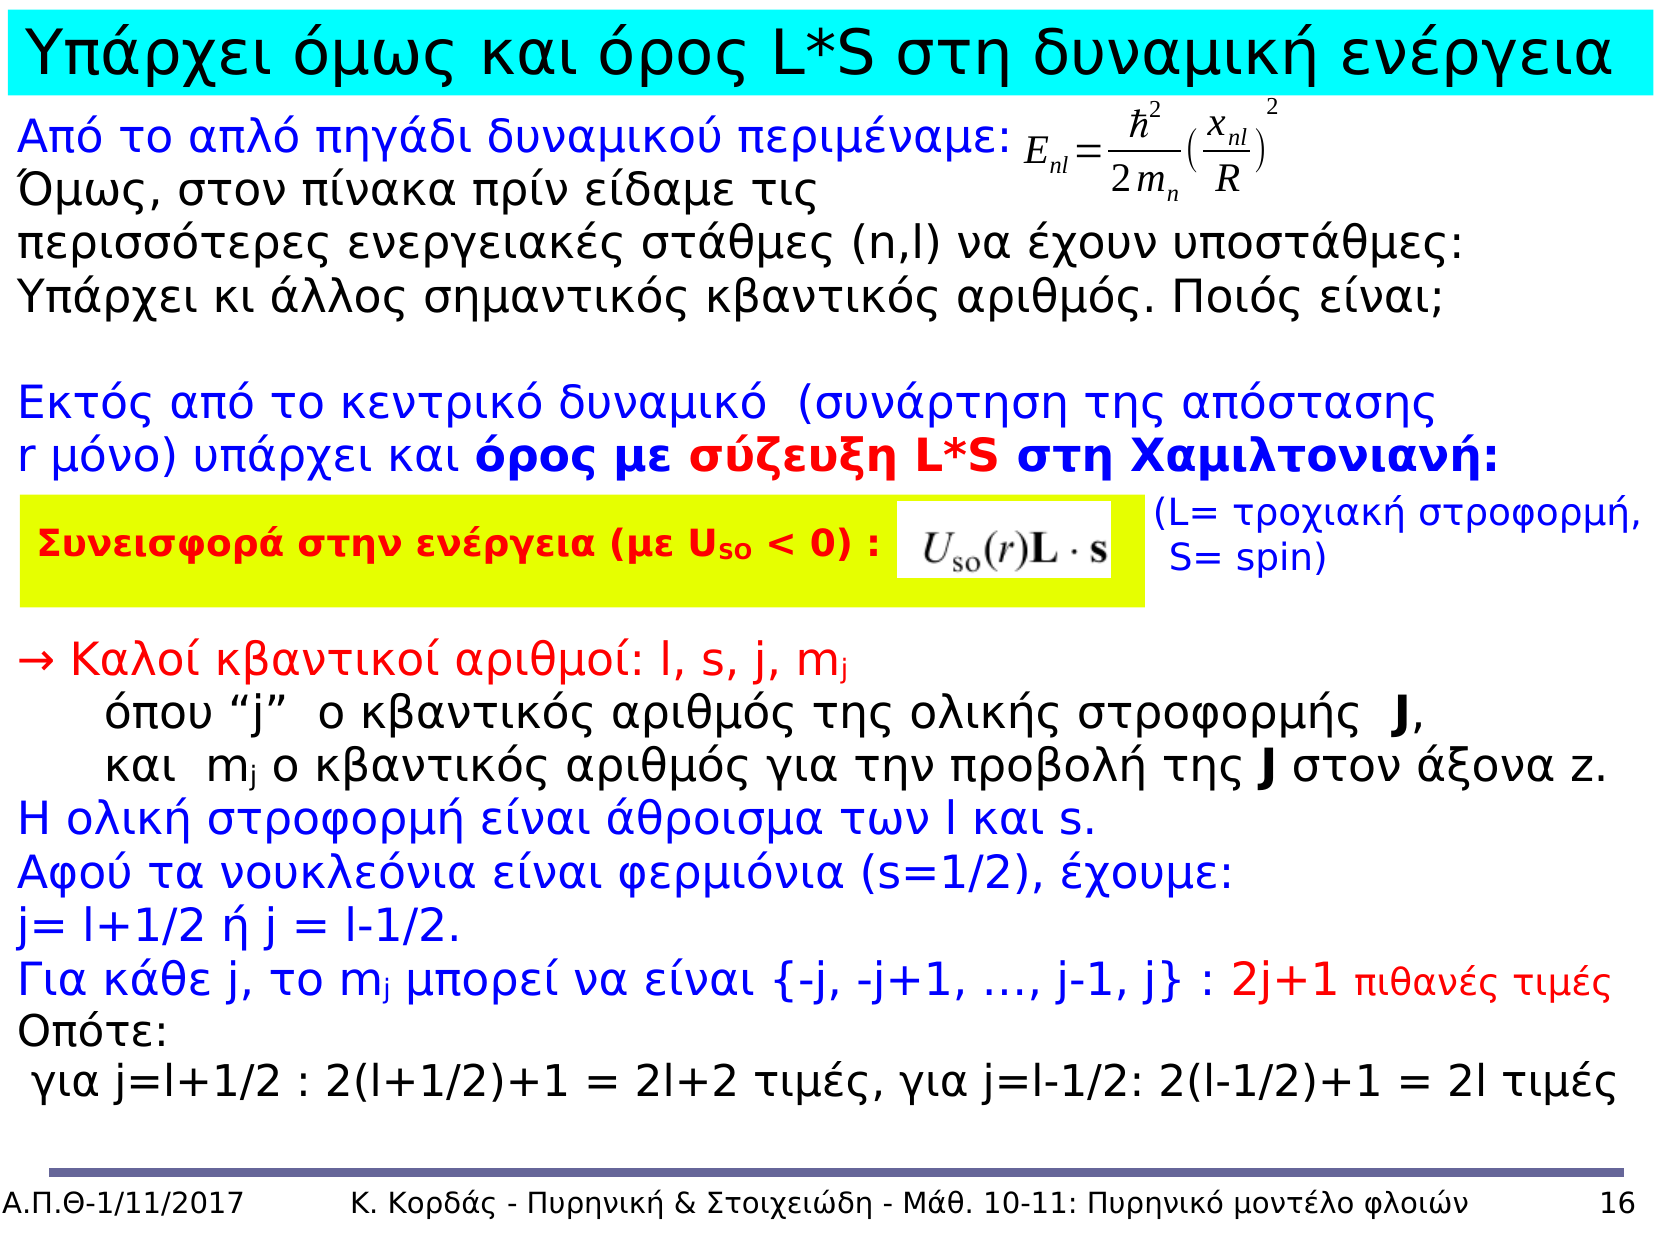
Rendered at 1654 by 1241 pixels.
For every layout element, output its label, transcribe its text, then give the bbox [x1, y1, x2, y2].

chart [1011, 91, 1289, 208]
text_box Από το απλό πηγάδι δυναμικού περιμέναμε: Όμως, στον πίνακα πρίν είδαμε τις περισσότερες ενεργειακές στάθμες (n,l) να έχουν υποστάθμες: Υπάρχει κι άλλος σημαντικός κβαντικός αριθμός. Ποιός είναι; Εκτός από το κεντρικό δυναμικό (συνάρτηση της απόστασης r μόνο) υπάρχει και όρος με σύζευξη L*S στη Χαμιλτονιανή: (L= τροχιακή στροφορμή, S= spin) → Καλοί κβαντικοί αριθμοί: l, s, j, mj όπου “j” o κβαντικός αριθμός της ολικής στροφορμής J, και mj o κβαντικός αριθμός για την προβολή της J στον άξονα z. H ολική στροφορμή είναι άθροισμα των l και s. Αφού τα νουκλεόνια είναι φερμιόνια (s=1/2), έχουμε: j= l+1/2 ή j = l-1/2. Για κάθε j, τo mj μπορεί να είναι {-j, -j+1, …, j-1, j} : 2j+1 πιθανές τιμές Οπότε: για j=l+1/2 : 2(l+1/2)+1 = 2l+2 τιμές, για j=l-1/2: 2(l-1/2)+1 = 2l τιμές [2, 102, 1654, 1215]
picture [897, 501, 1111, 578]
text_box Συνεισφορά στην ενέργεια (με USO < 0) : [21, 514, 911, 586]
title Υπάρχει όμως και όρος L*S στη δυναμική ενέργεια [7, 9, 1654, 96]
text_box [19, 494, 1145, 608]
